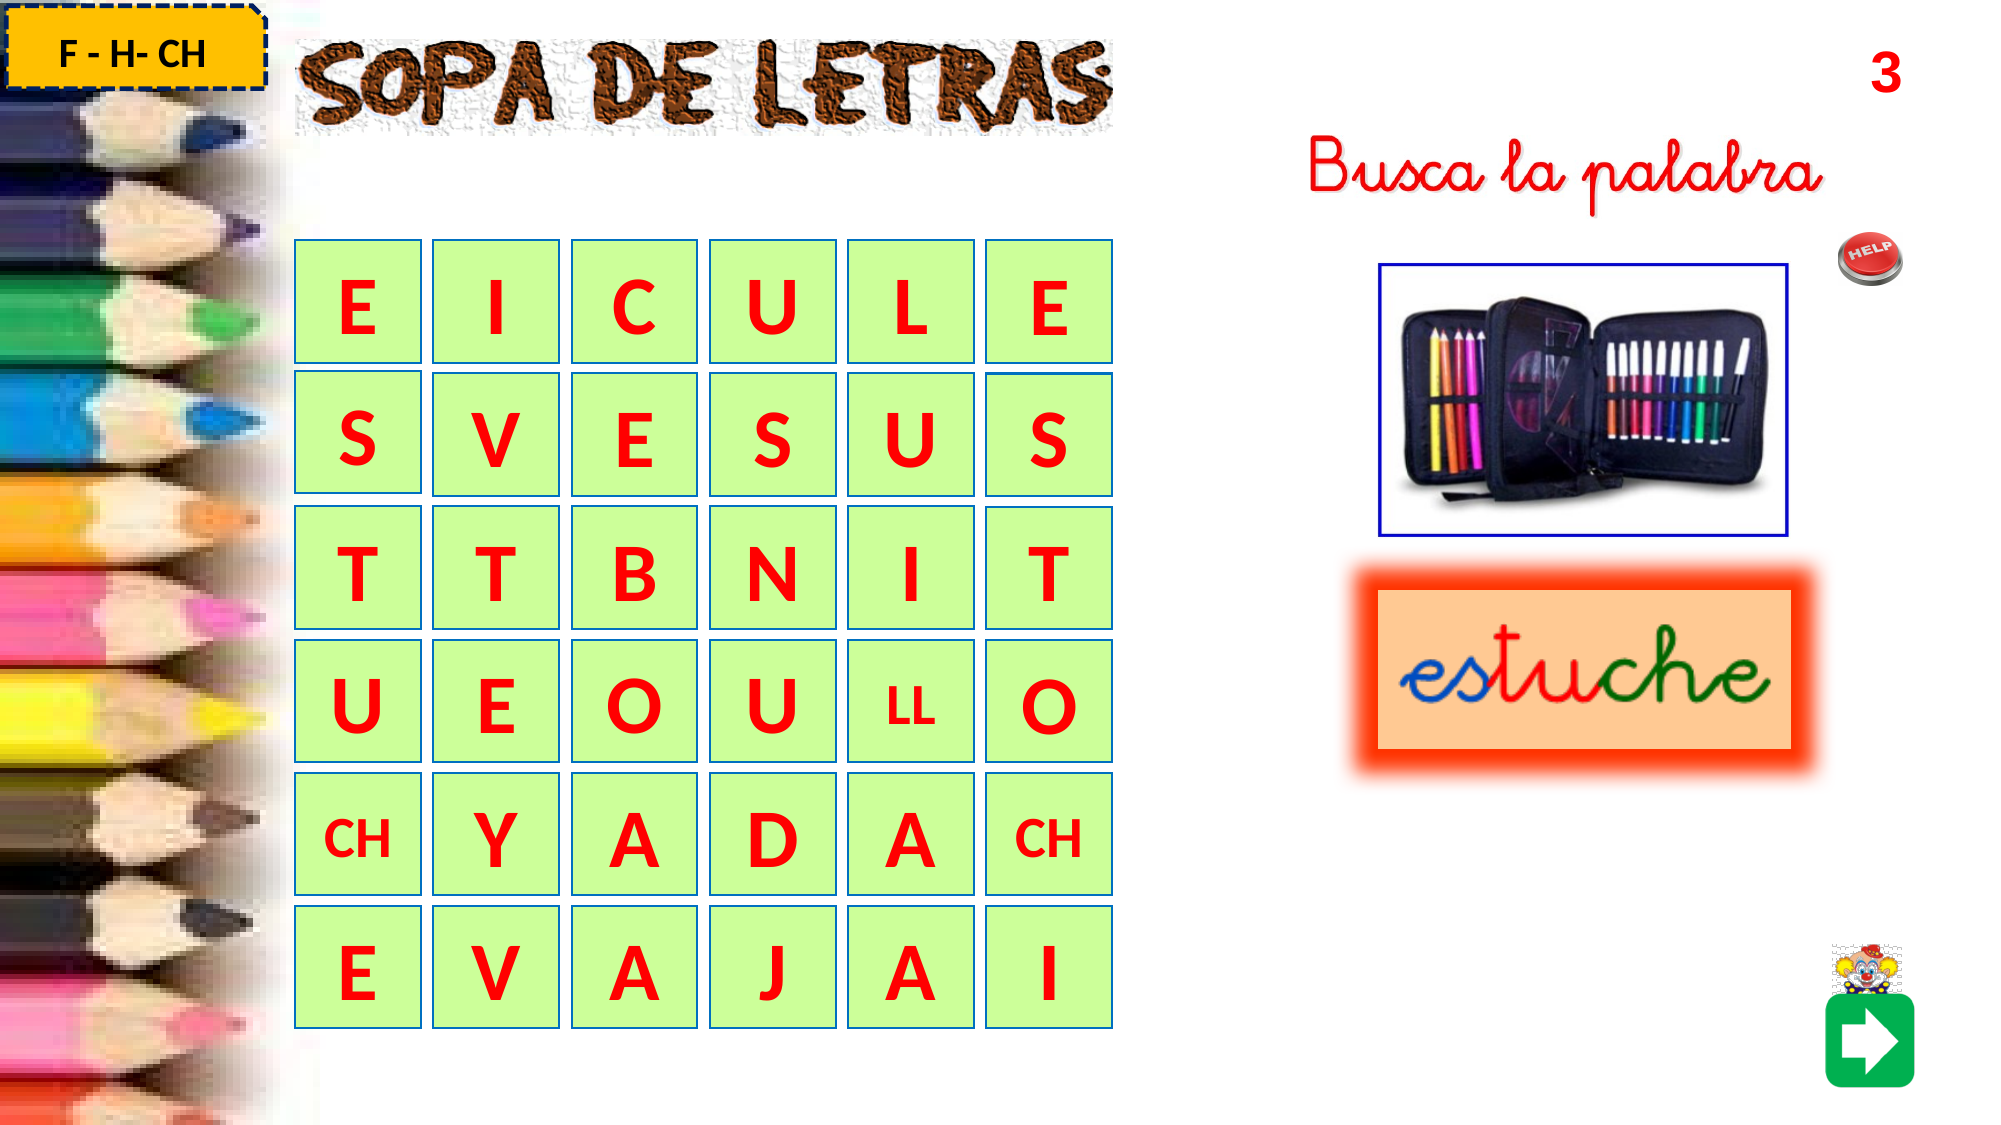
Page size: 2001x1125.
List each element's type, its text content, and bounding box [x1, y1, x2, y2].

text_box U [295, 639, 421, 762]
text_box C [571, 240, 698, 363]
text_box T [295, 506, 421, 629]
text_box S [986, 373, 1113, 496]
text_box A [571, 905, 698, 1028]
text_box A [848, 905, 974, 1028]
text_box S [709, 373, 836, 496]
text_box I [848, 506, 974, 629]
text_box A [571, 772, 698, 895]
text_box E [571, 373, 698, 496]
text_box J [709, 905, 836, 1028]
picture [0, 0, 2001, 1125]
text_box I [986, 905, 1113, 1029]
text_box O [986, 639, 1113, 762]
text_box I [433, 240, 560, 363]
text_box Y [433, 772, 560, 895]
text_box T [433, 506, 560, 629]
text_box V [433, 373, 560, 496]
text_box E [295, 240, 421, 363]
text_box S [295, 370, 421, 494]
text_box O [571, 639, 698, 762]
text_box V [433, 905, 560, 1028]
text_box 3 [1855, 27, 1934, 112]
text_box D [709, 772, 836, 895]
text_box B [571, 506, 698, 629]
text_box LL [848, 639, 974, 762]
text_box E [986, 240, 1113, 363]
text_box T [986, 506, 1113, 629]
text_box CH [986, 772, 1113, 895]
text_box U [709, 240, 836, 363]
text_box E [433, 639, 560, 762]
text_box E [295, 905, 421, 1028]
text_box U [709, 639, 836, 762]
text_box CH [295, 772, 421, 895]
text_box A [848, 772, 974, 895]
text_box F - H- CH [6, 5, 266, 89]
text_box L [848, 240, 974, 363]
text_box U [848, 373, 974, 496]
text_box N [709, 506, 836, 629]
